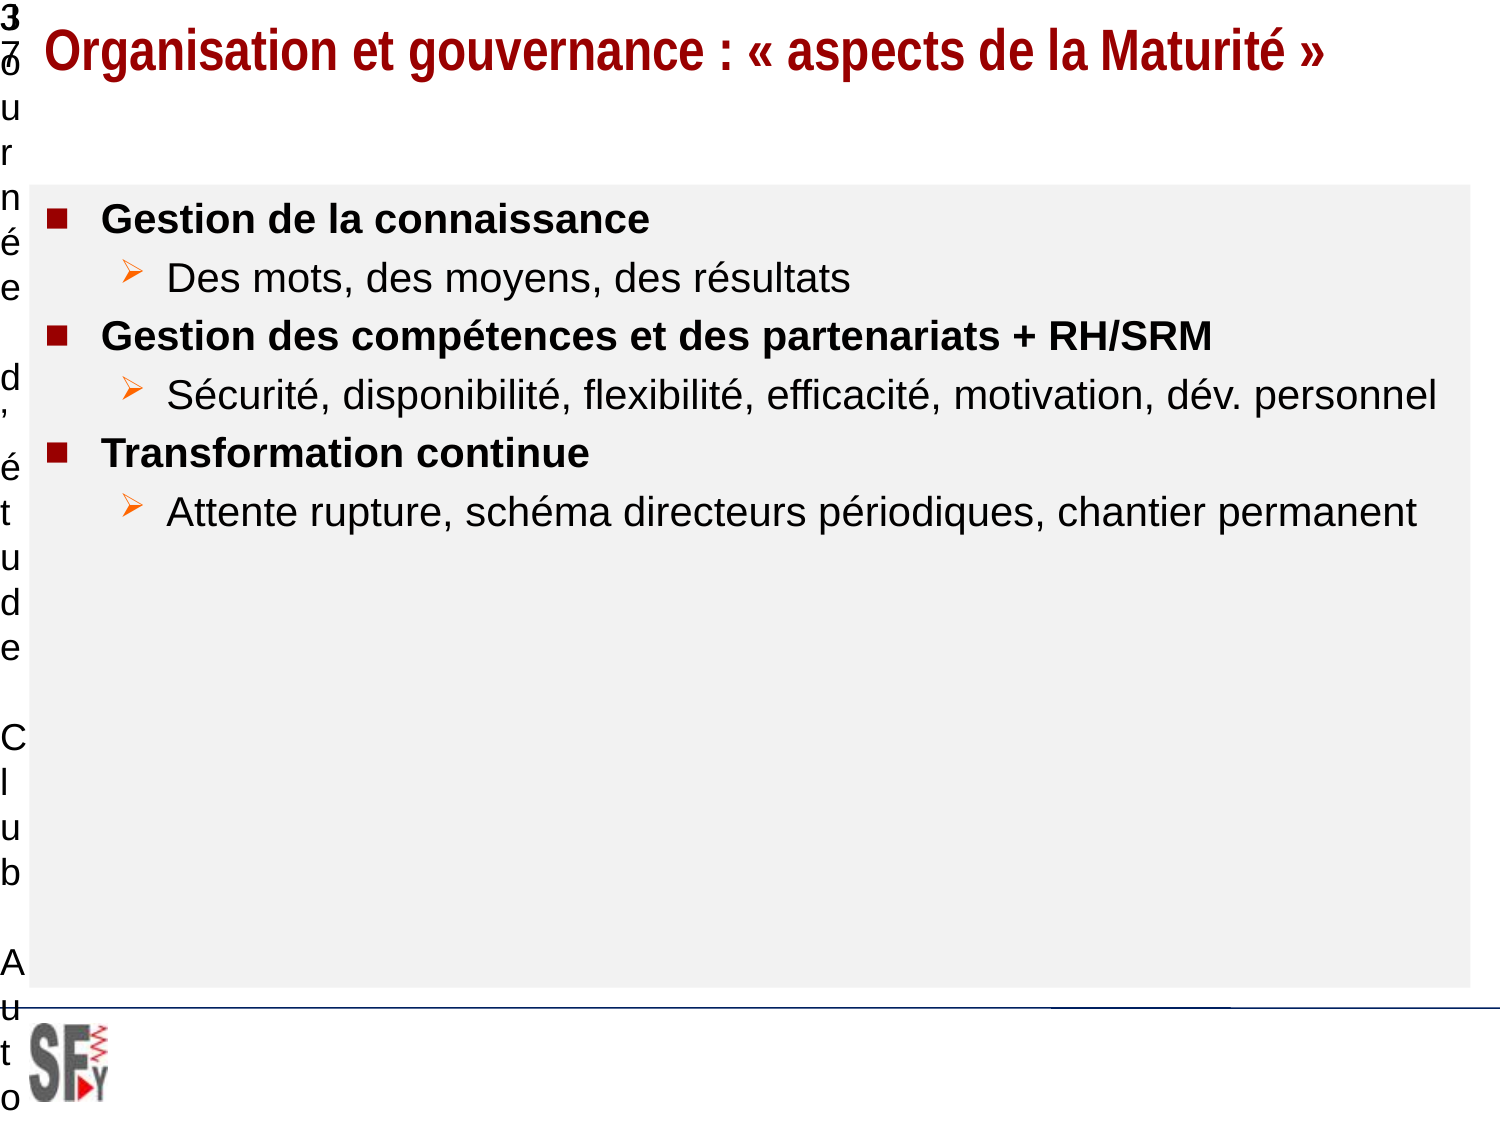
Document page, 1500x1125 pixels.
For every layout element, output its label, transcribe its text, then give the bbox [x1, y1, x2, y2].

title Organisation et gouvernance : « aspects de la Maturité » [29, 12, 1471, 138]
list Gestion de la connaissance Des mots, des moyens, des résultats Gestion des compétences et des partenariats + RH/SRM Sécurité, disponibilité, flexibilité, efficacité, motivation, dév. personnel Transformation continue Attente rupture, schéma directeurs périodiques, chantier permanent [29, 184, 1471, 988]
picture [29, 1023, 108, 1102]
